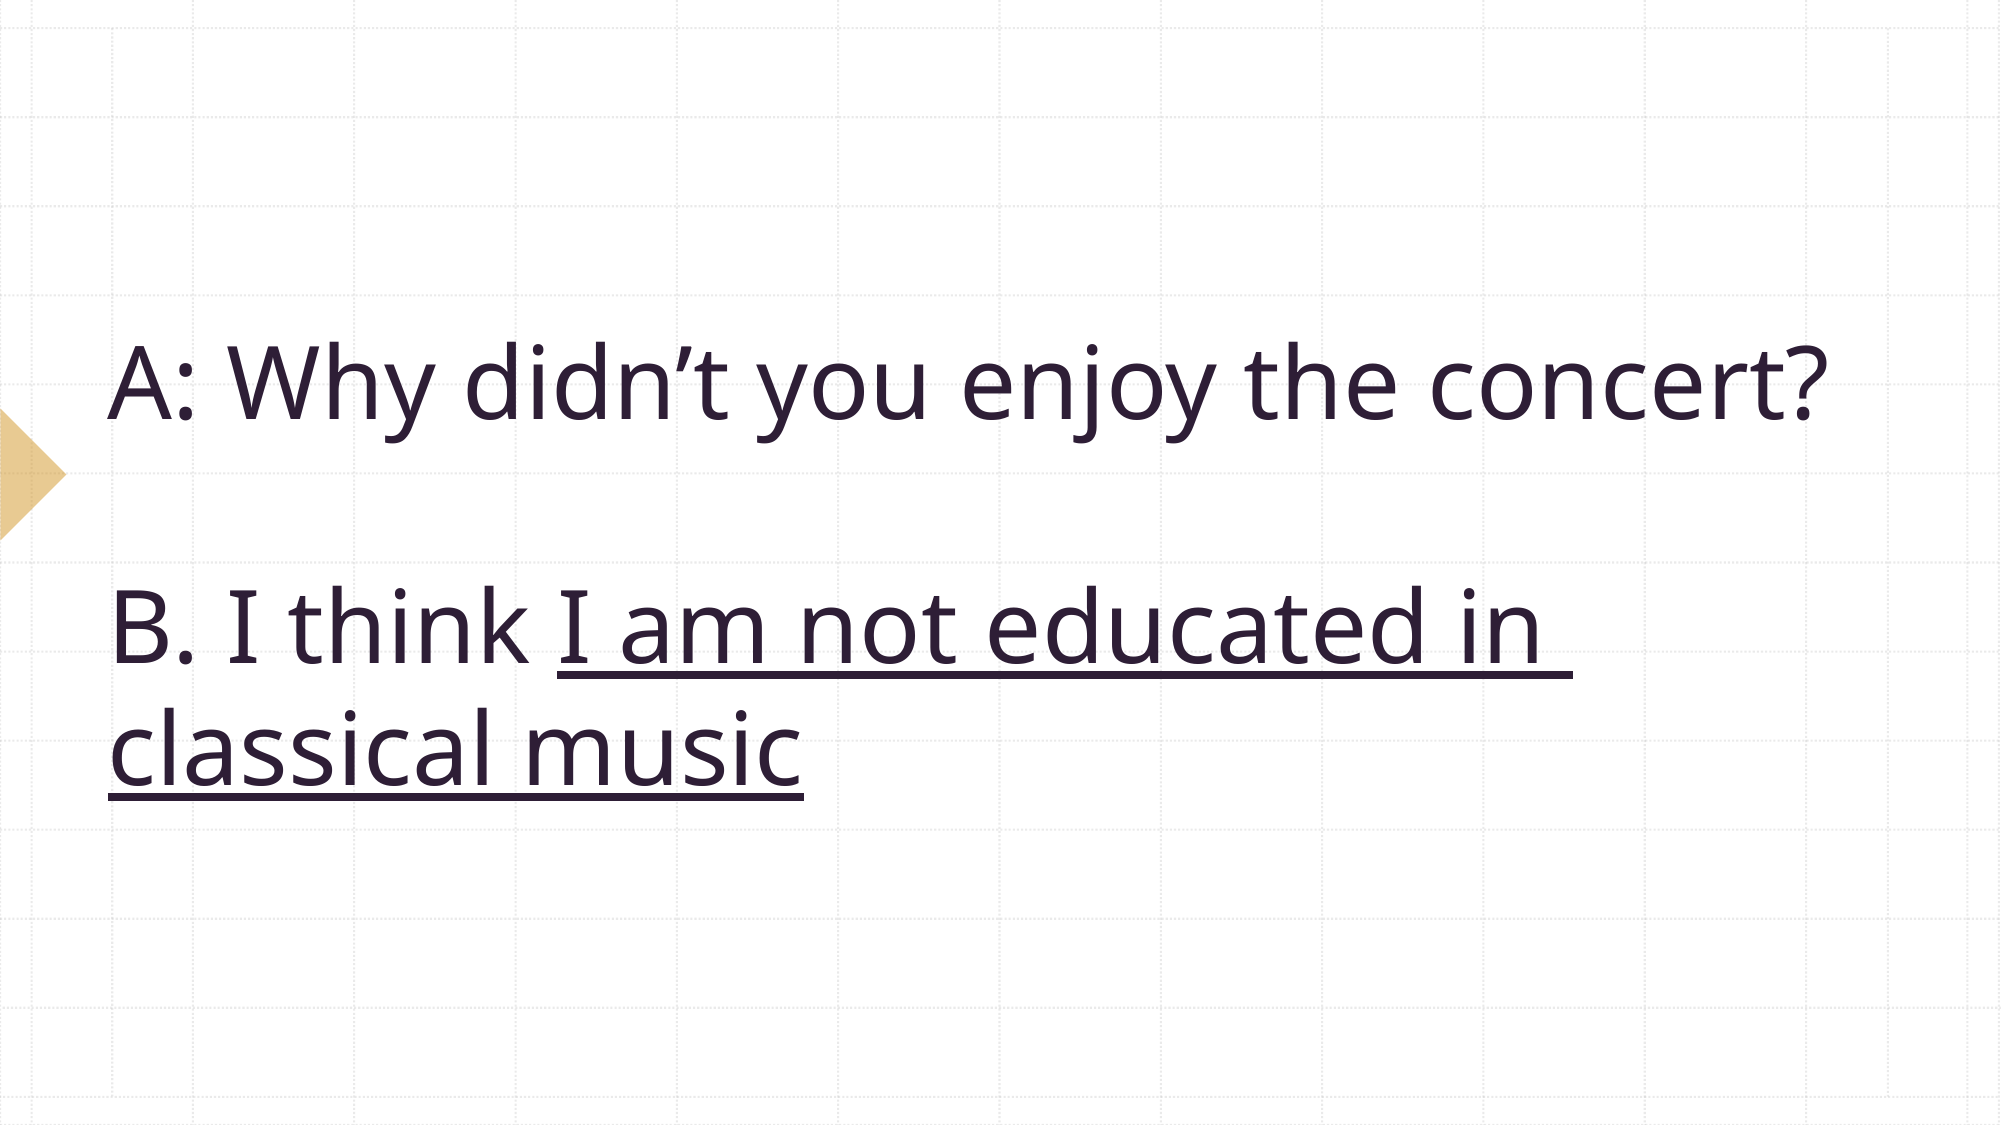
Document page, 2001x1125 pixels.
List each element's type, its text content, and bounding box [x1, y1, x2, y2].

title A: Why didn’t you enjoy the concert? B. I think I am not educated in classical music [92, 295, 1931, 936]
